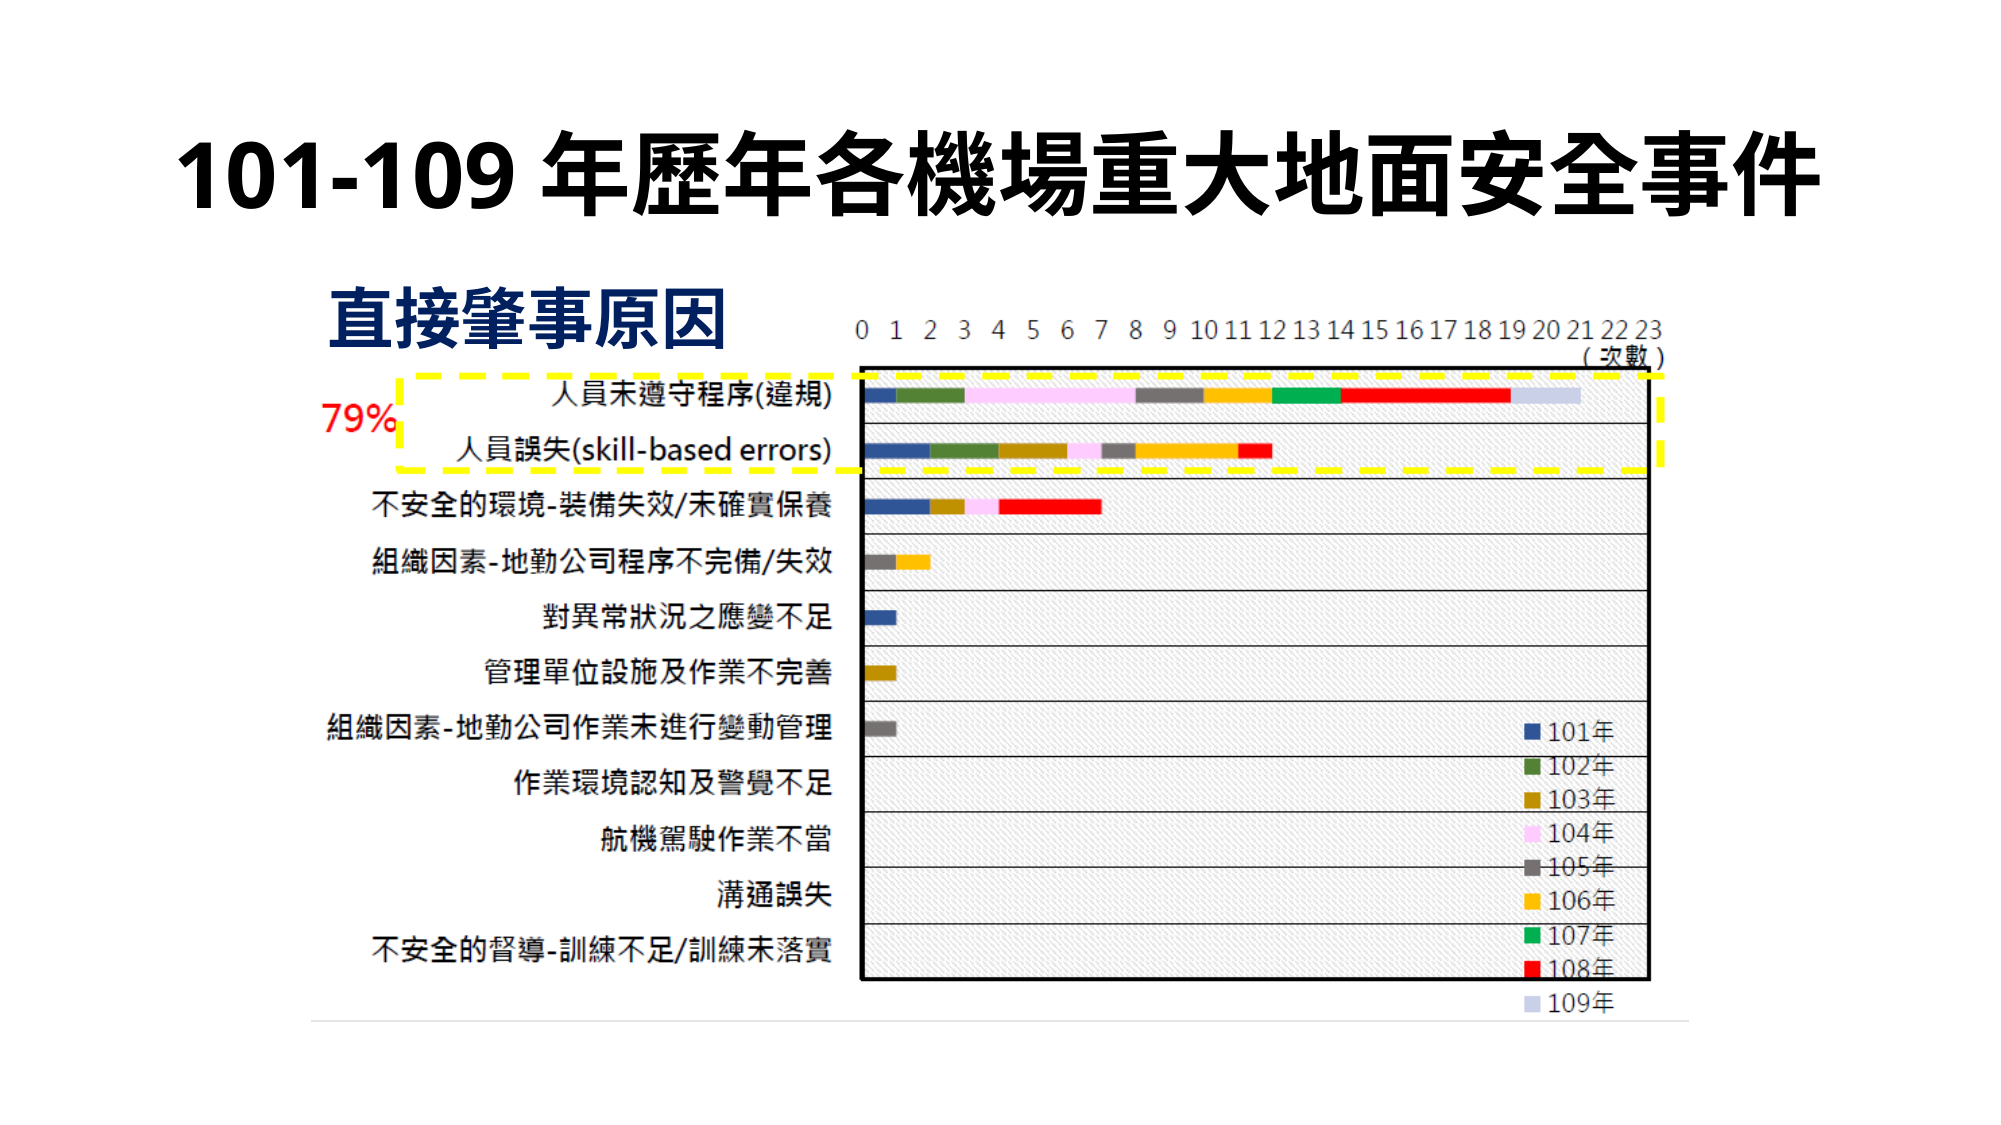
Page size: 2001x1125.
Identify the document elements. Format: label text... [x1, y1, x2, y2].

text_box 101-109年歷年各機場重大地面安全事件 [158, 110, 1842, 235]
picture [311, 315, 1689, 1024]
text_box 直接肇事原因 [312, 269, 820, 366]
